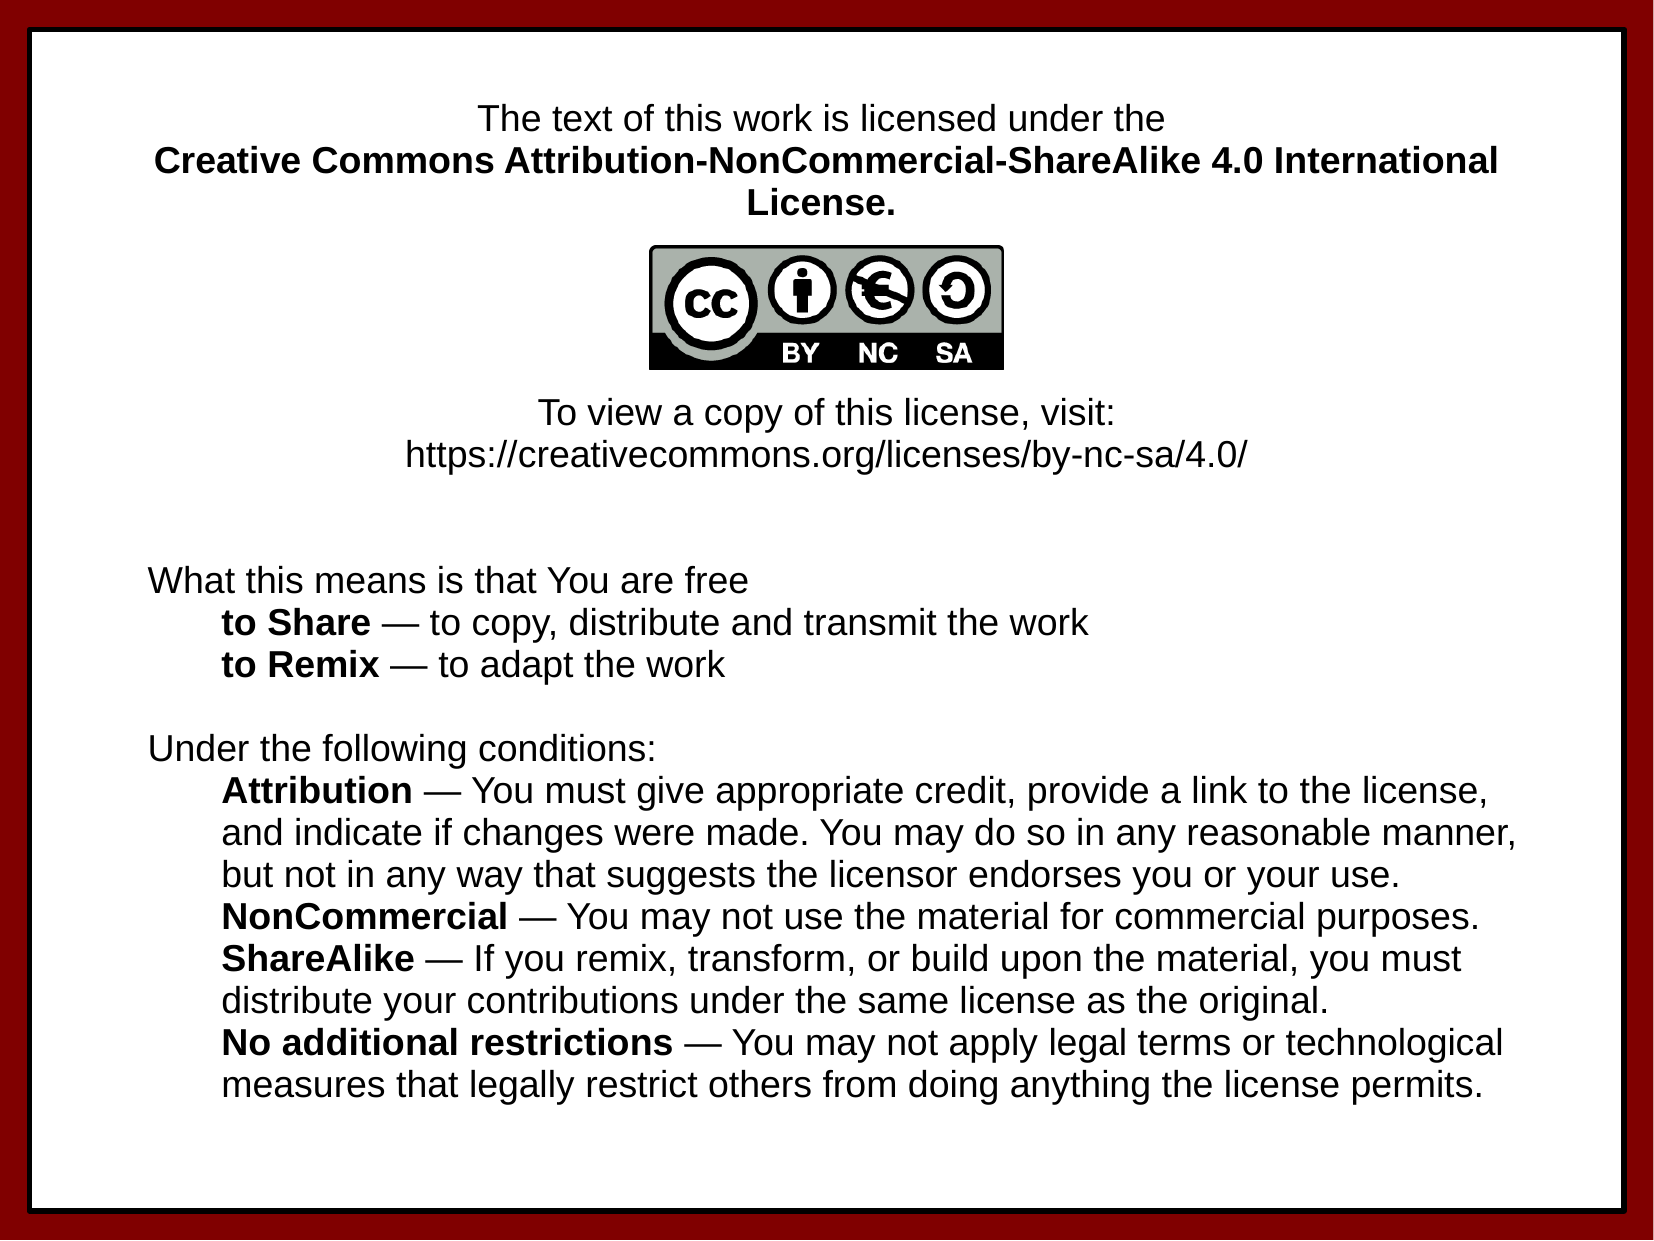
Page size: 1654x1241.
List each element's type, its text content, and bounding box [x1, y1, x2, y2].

text_box [29, 29, 1625, 1211]
picture [649, 245, 1004, 370]
text_box The text of this work is licensed under the Creative Commons Attribution-NonCommercial-ShareAlike 4.0 International License. To view a copy of this license, visit: https://creativecommons.org/licenses/by-nc-sa/4.0/ What this means is that You are free to Share — to copy, distribute and transmit the work to Remix — to adapt the work Under the following conditions: Attribution — You must give appropriate credit, provide a link to the license, and indicate if changes were made. You may do so in any reasonable manner, but not in any way that suggests the licensor endorses you or your use. NonCommercial — You may not use the material for commercial purposes. ShareAlike — If you remix, transform, or build upon the material, you must distribute your contributions under the same license as the original. No additional restrictions — You may not apply legal terms or technological measures that legally restrict others from doing anything the license permits. [59, 90, 1595, 1162]
